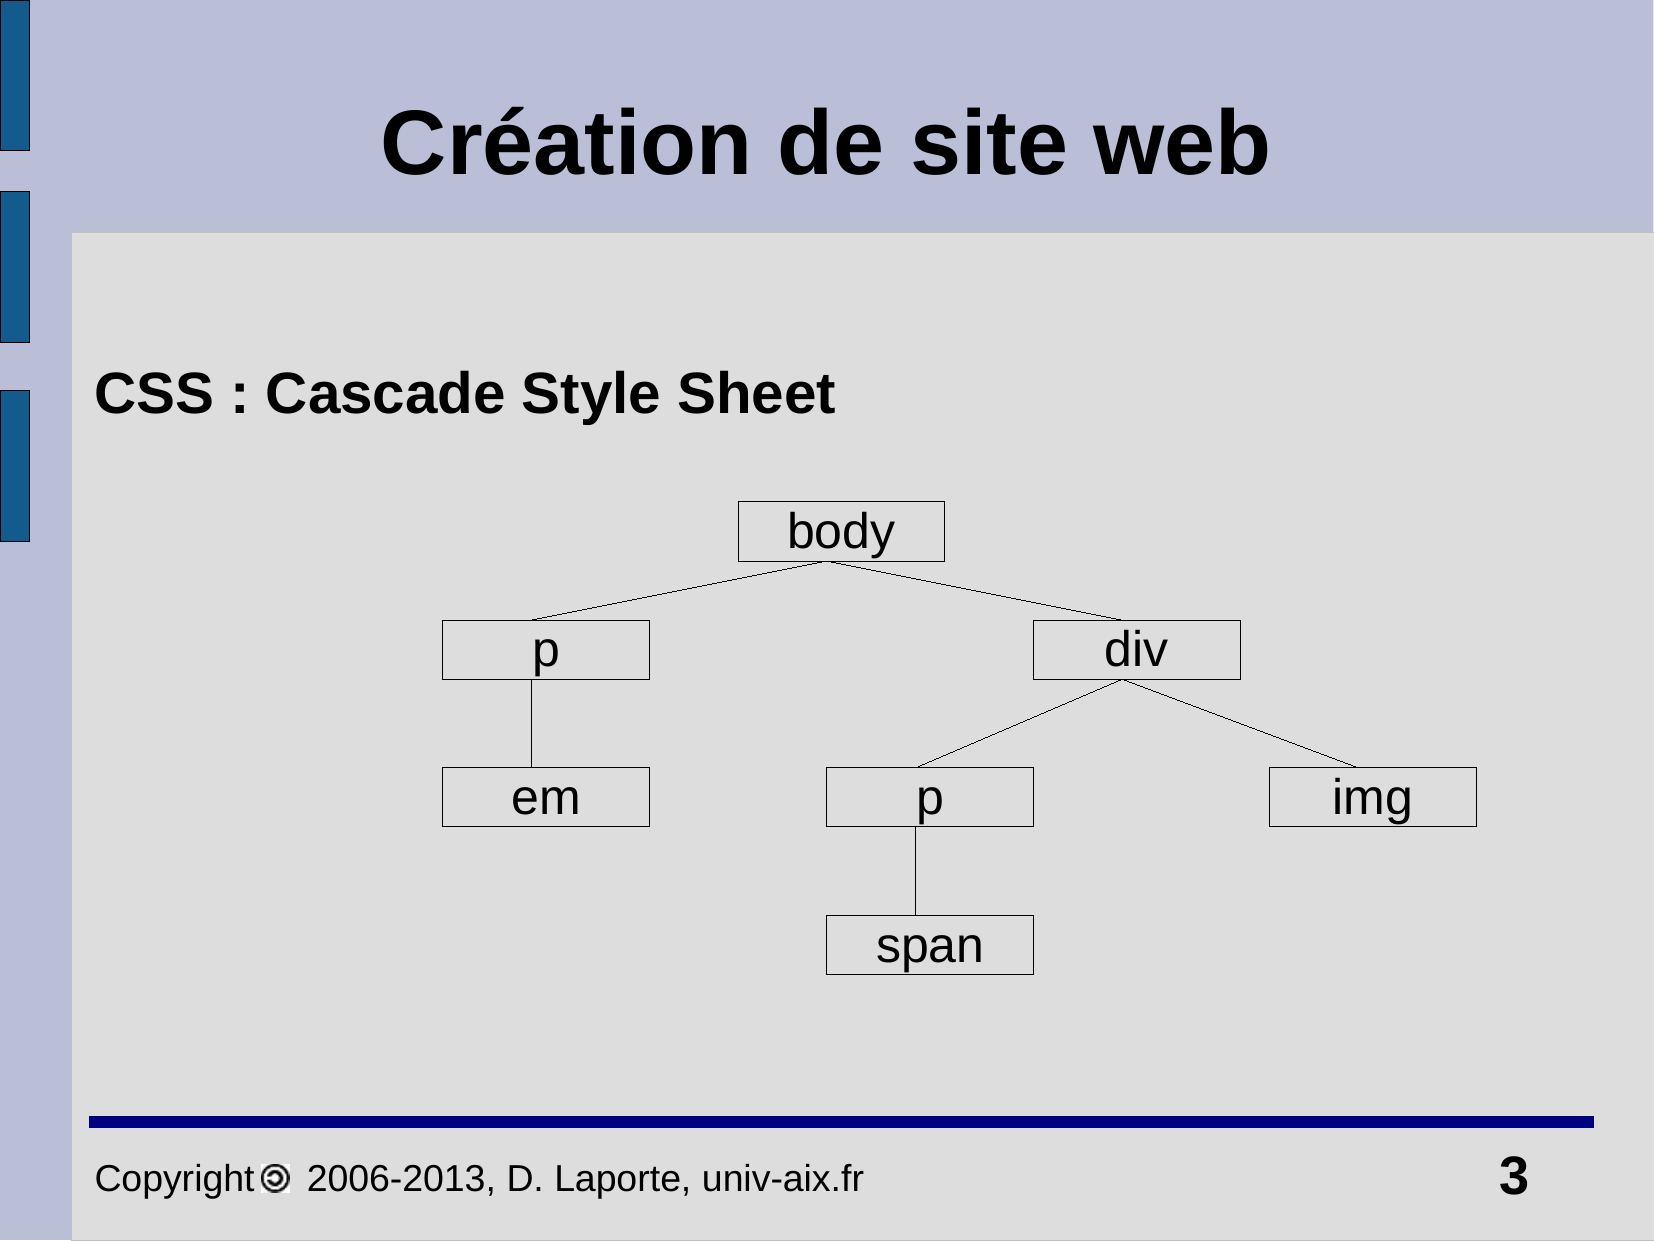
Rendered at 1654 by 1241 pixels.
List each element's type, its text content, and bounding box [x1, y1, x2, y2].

text_box p [826, 767, 1034, 827]
text_box em [442, 767, 650, 827]
picture [261, 1164, 290, 1193]
text_box body [738, 501, 945, 562]
text_box CSS : Cascade Style Sheet [88, 307, 1625, 1046]
text_box img [1269, 767, 1477, 827]
text_box div [1033, 620, 1241, 680]
text_box span [826, 915, 1034, 975]
text_box p [442, 620, 650, 680]
